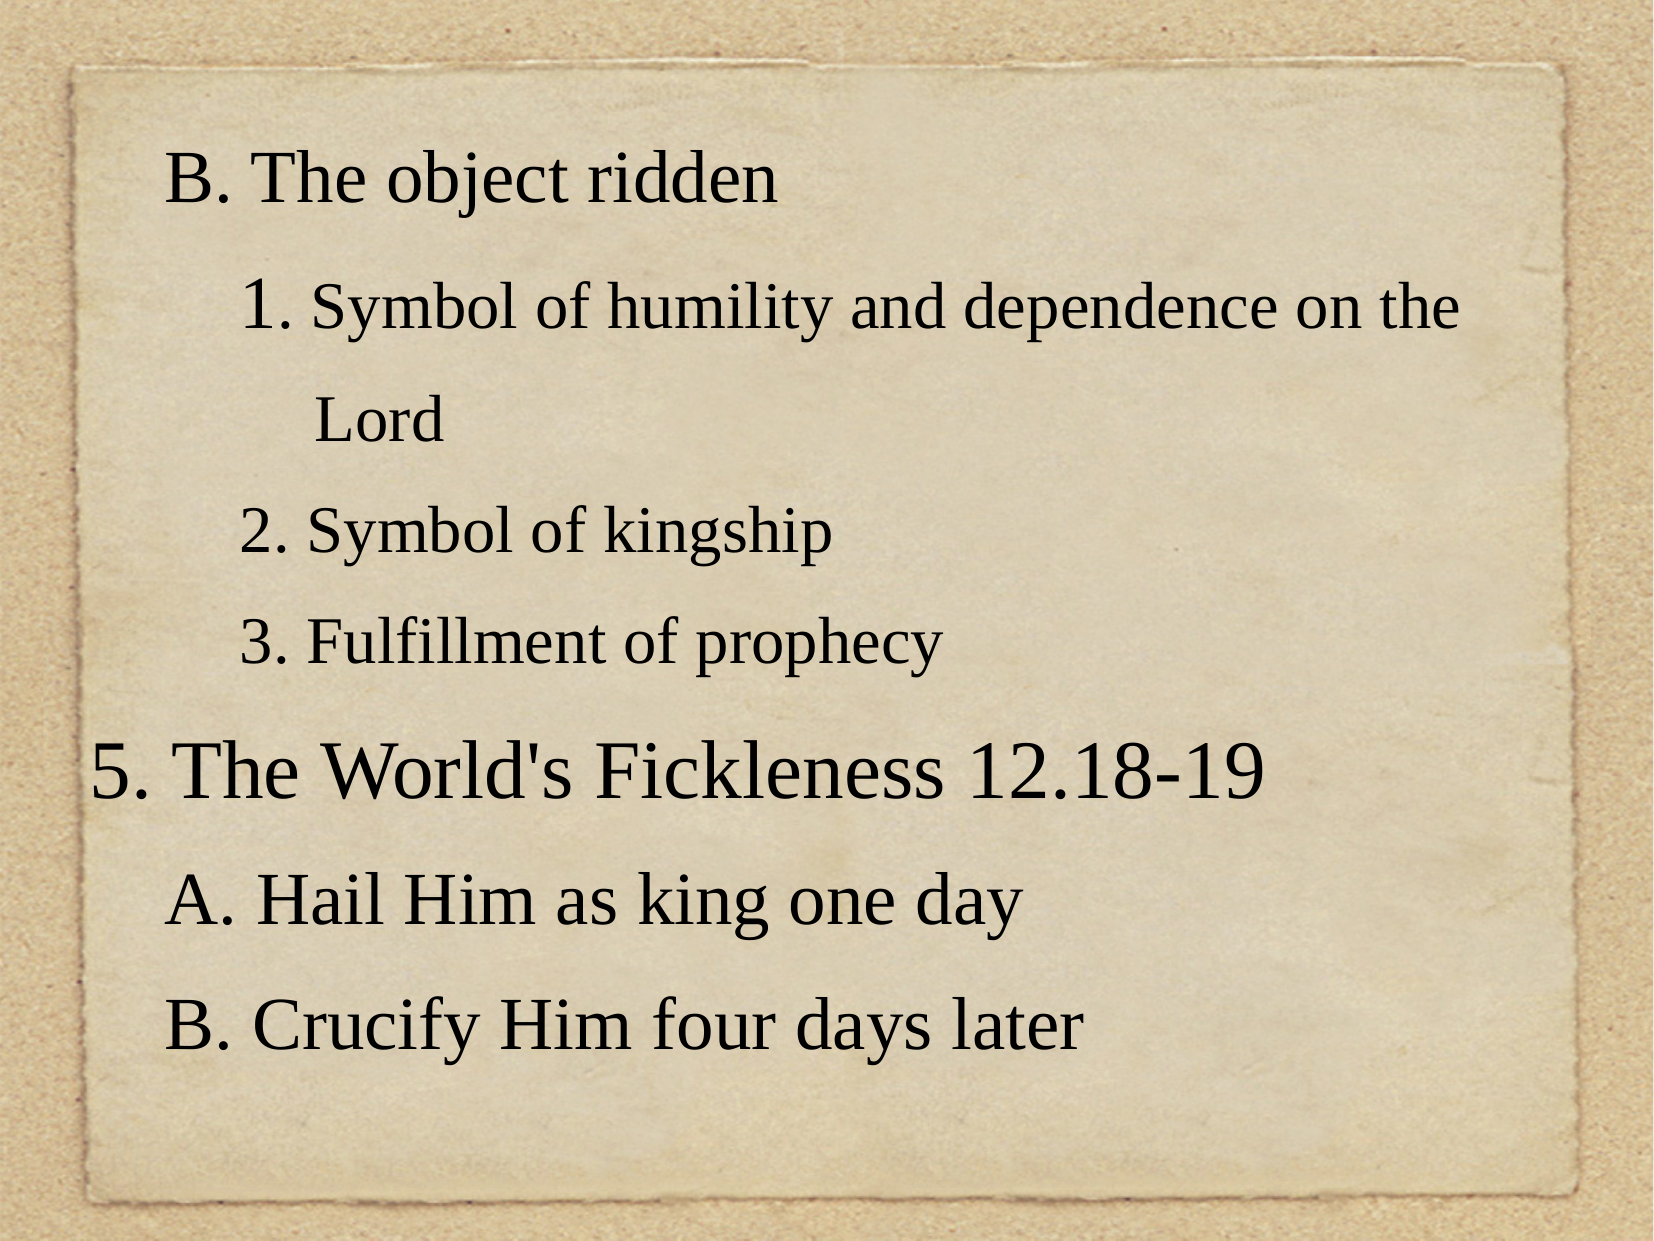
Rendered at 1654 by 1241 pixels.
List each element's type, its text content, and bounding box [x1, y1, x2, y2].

text_box B. The object ridden 1. Symbol of humility and dependence on the Lord 2. Symbol of kingship 3. Fulfillment of prophecy 5. The World's Fickleness 12.18-19 A. Hail Him as king one day B. Crucify Him four days later [75, 75, 1576, 1201]
picture [0, 0, 1654, 1241]
